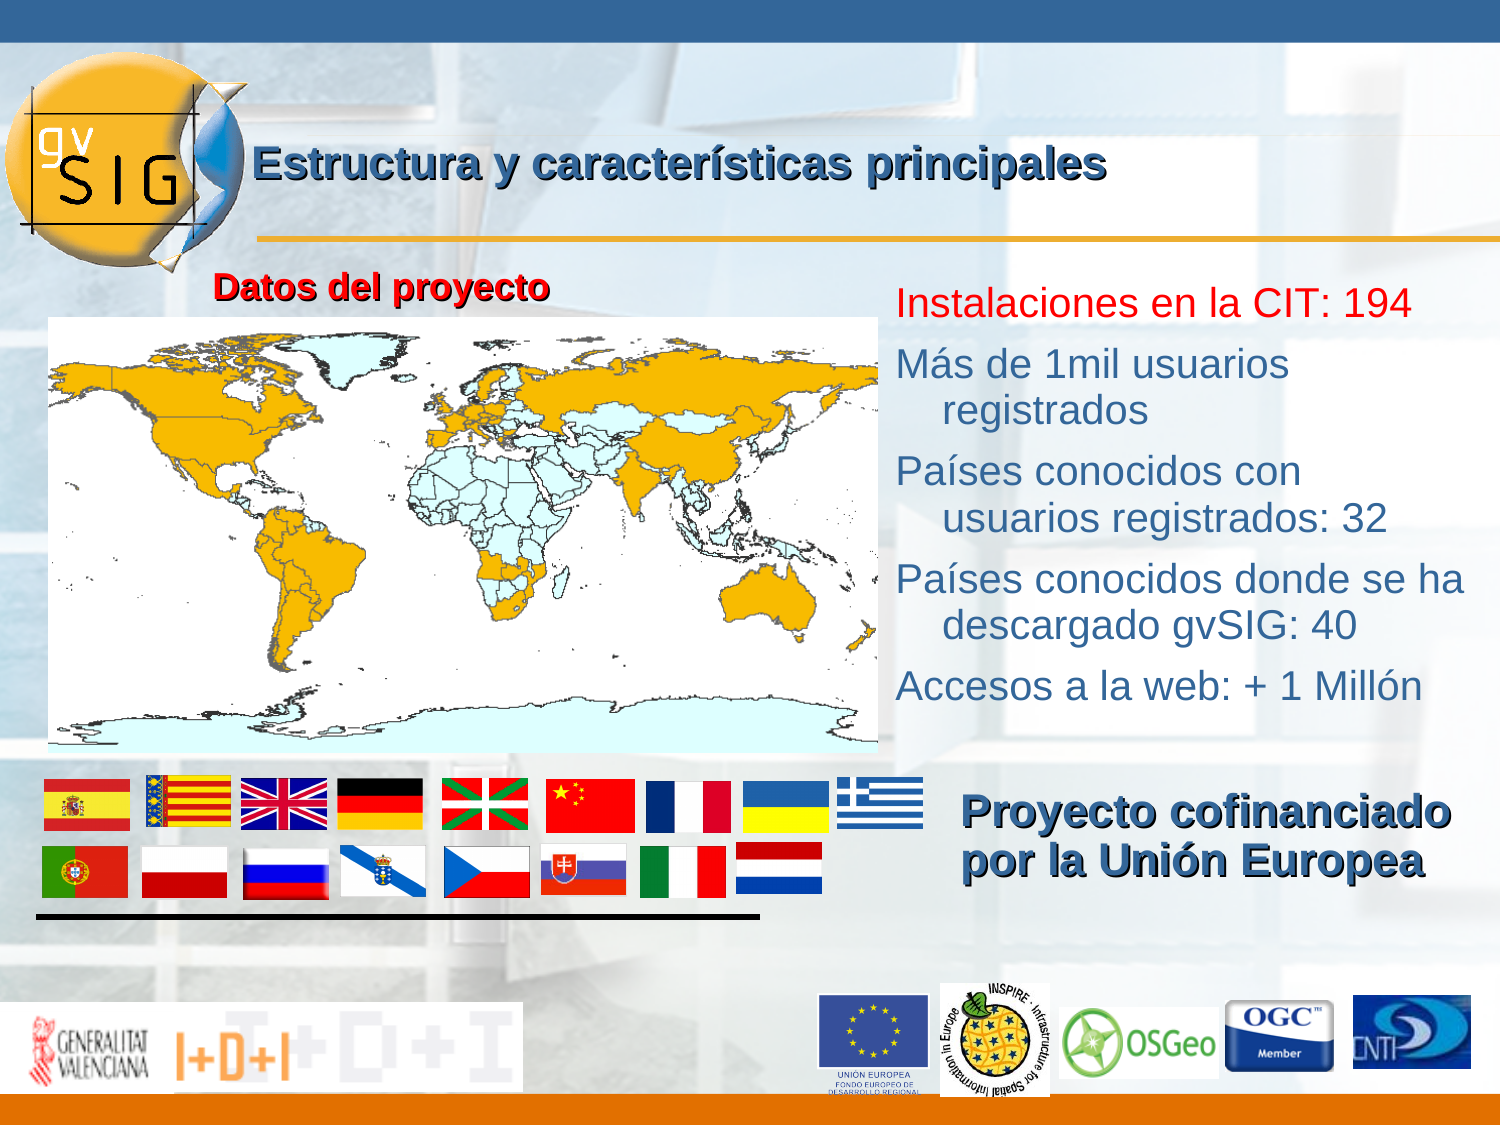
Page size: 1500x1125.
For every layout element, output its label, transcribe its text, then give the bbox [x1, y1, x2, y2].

picture [546, 779, 635, 833]
picture [48, 317, 878, 753]
picture [243, 848, 329, 900]
text_box Datos del proyecto [197, 260, 1500, 325]
picture [817, 993, 930, 1095]
picture [0, 49, 250, 276]
picture [42, 846, 128, 898]
picture [1353, 995, 1471, 1069]
picture [337, 778, 423, 830]
picture [442, 778, 528, 830]
picture [646, 781, 731, 833]
picture [0, 1002, 523, 1094]
list Instalaciones en la CIT: 194 Más de 1mil usuarios registrados Países conocidos con usuarios registrados: 32 Países conocidos donde se ha descargado gvSIG: 40 Accesos a la web: + 1 Millón [820, 325, 1472, 754]
text_box Proyecto cofinanciado por la Unión Europea [945, 779, 1474, 893]
picture [837, 777, 923, 829]
picture [444, 846, 530, 898]
picture [540, 844, 626, 896]
picture [141, 847, 227, 898]
picture [1059, 1007, 1219, 1079]
picture [1225, 1000, 1334, 1072]
text_box Estructura y características principales [236, 131, 1500, 206]
picture [736, 842, 822, 894]
picture [146, 775, 231, 827]
picture [241, 778, 327, 830]
picture [640, 846, 726, 898]
picture [940, 983, 1050, 1097]
picture [340, 845, 426, 897]
picture [44, 779, 130, 831]
picture [743, 781, 829, 833]
